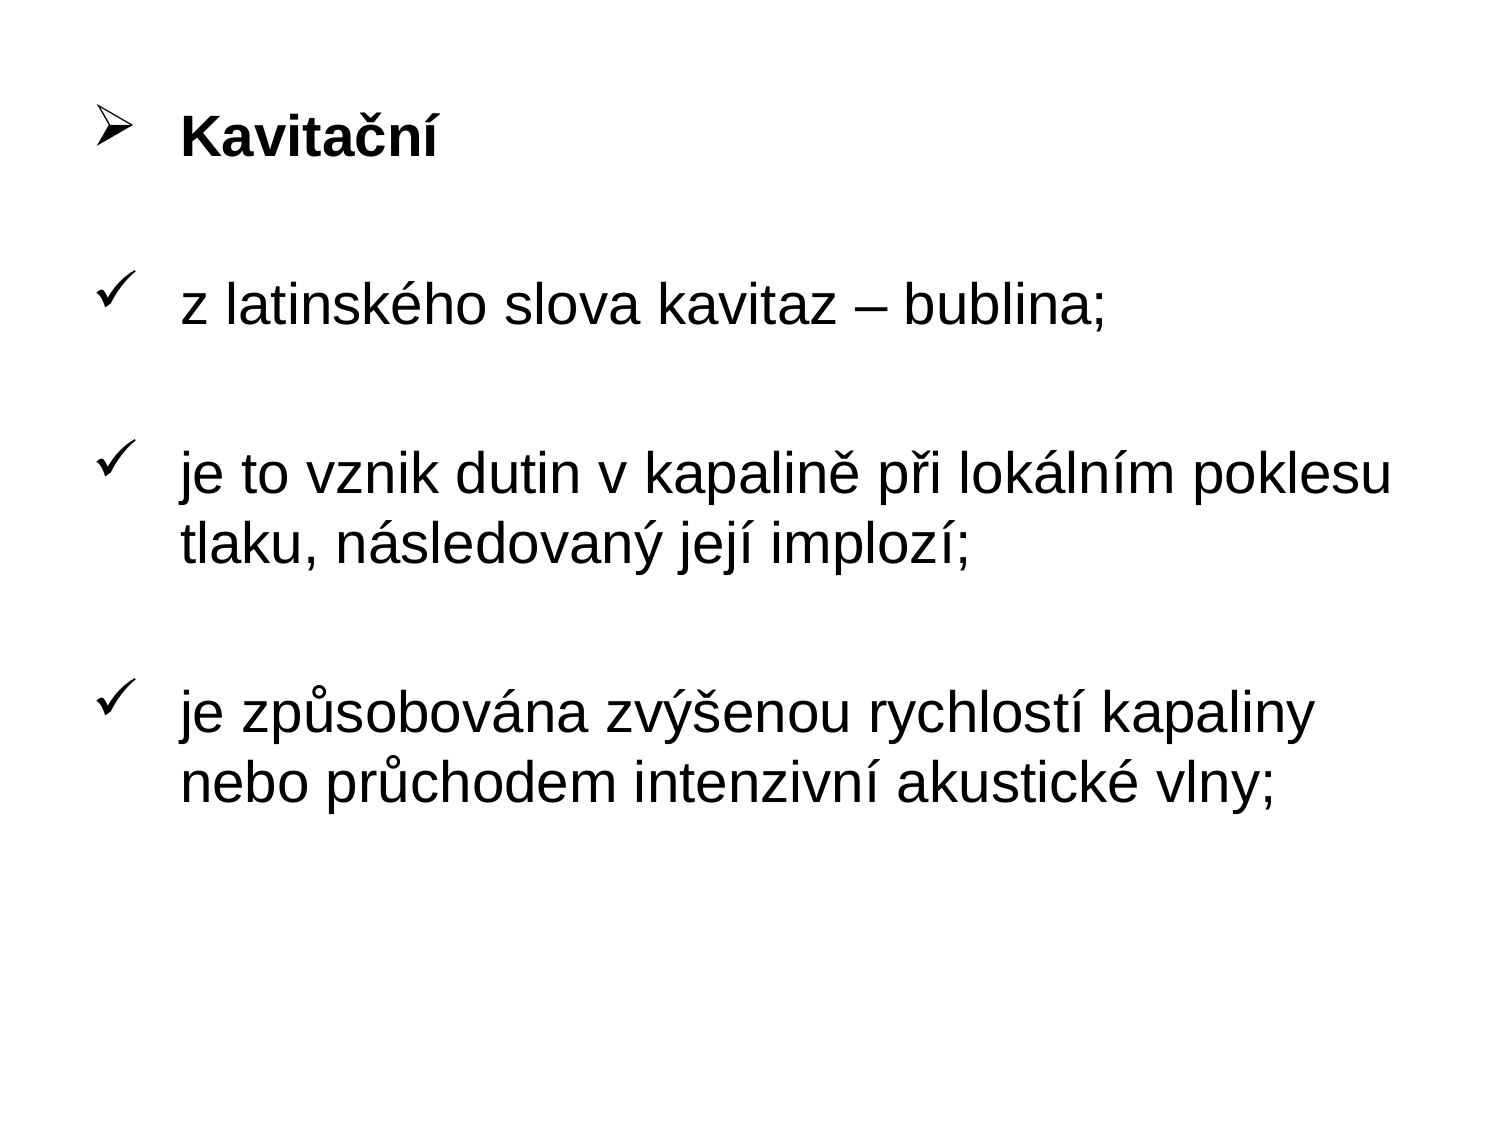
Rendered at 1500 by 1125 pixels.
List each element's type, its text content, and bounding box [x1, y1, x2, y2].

list Kavitační z latinského slova kavitaz – bublina; je to vznik dutin v kapalině při lokálním poklesu tlaku, následovaný její implozí; je způsobována zvýšenou rychlostí kapaliny nebo průchodem intenzivní akustické vlny; [76, 90, 1436, 1107]
